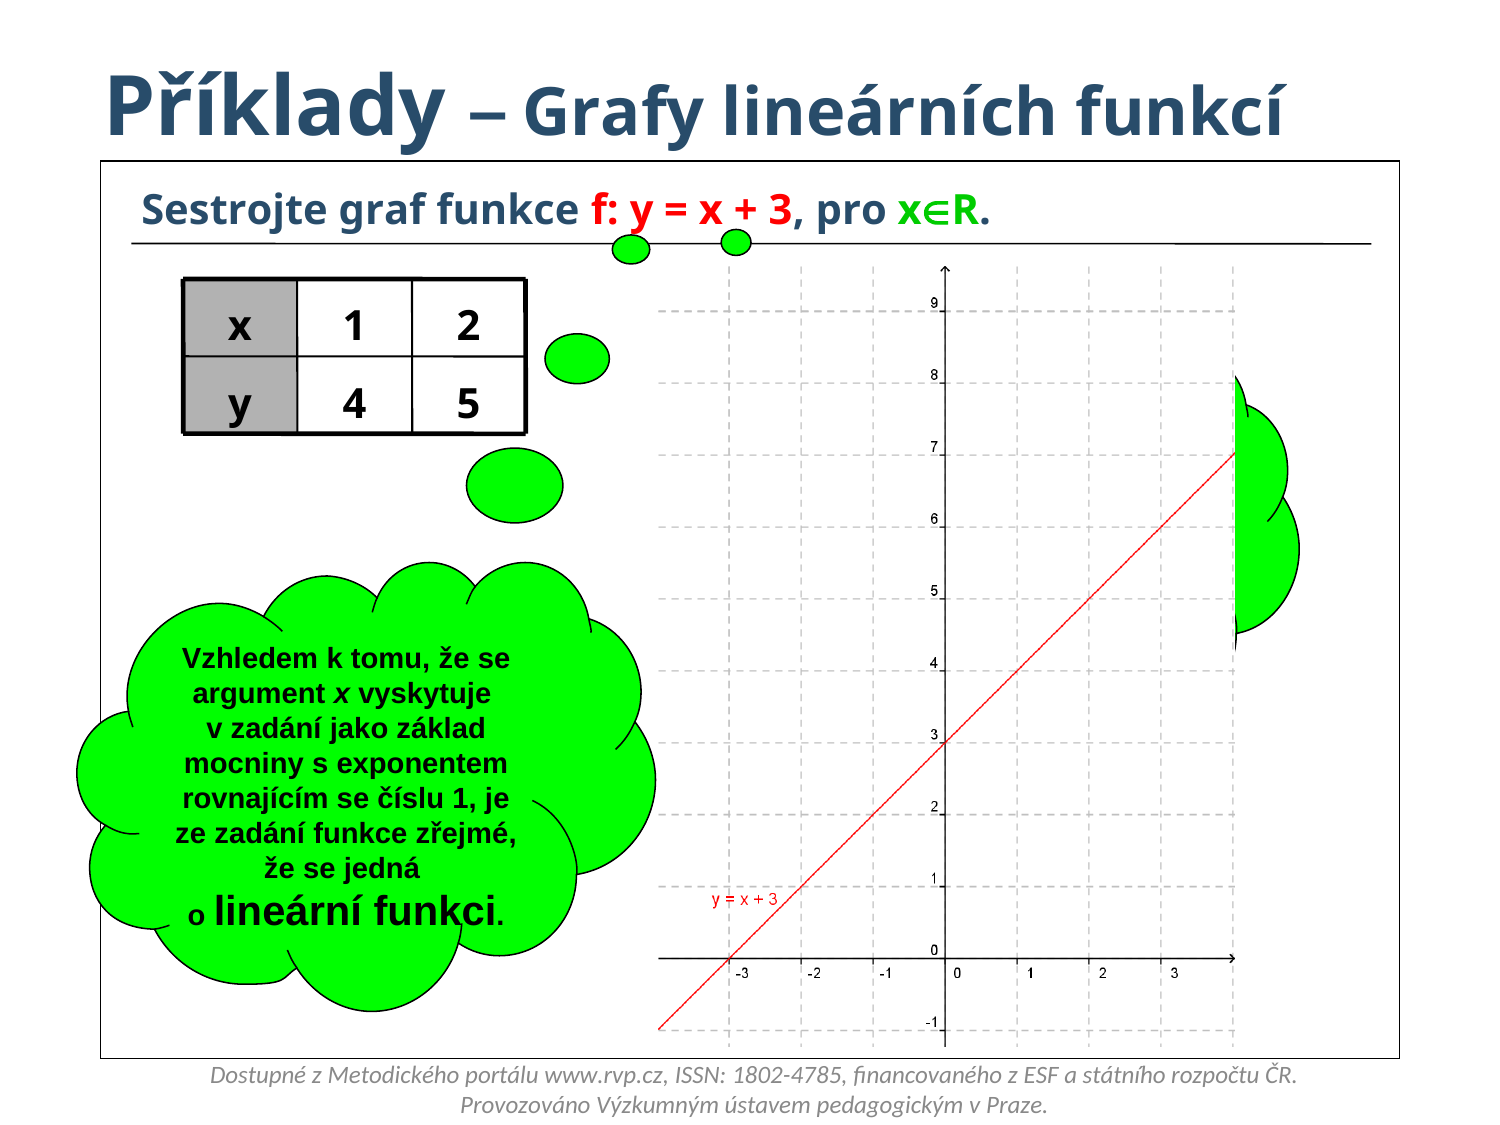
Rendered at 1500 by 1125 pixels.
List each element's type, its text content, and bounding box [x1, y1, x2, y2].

text_box 2 [414, 282, 523, 355]
text_box 4 [299, 358, 411, 431]
text_box Sestrojte graf funkce f: y = x + 3, pro xR. [126, 160, 1367, 256]
text_box Sestrojte graf funkce f: y = x + 3, pro xR. [649, 245, 732, 256]
text_box 1 [299, 282, 411, 355]
text_box x [186, 282, 296, 355]
text_box Sestrojte graf funkce f: y = x + 3, pro xR. [740, 245, 1367, 256]
text_box 5 [414, 358, 523, 431]
text_box Vzhledem k tomu, že se argument x vyskytuje v zadání jako základ mocniny s exponentem rovnajícím se číslu 1, je ze zadání funkce zřejmé, že se jedná o lineární funkci. [76, 562, 656, 1012]
text_box Grafem lineární funkce je přímka, na její konstrukci nám tedy budou stačit jen dva body. [1235, 376, 1300, 649]
text_box [100, 190, 1400, 1059]
text_box Vzhledem k tomu, že se argument x vyskytuje v zadání jako základ mocniny s exponentem rovnajícím se číslu 1, je ze zadání funkce zřejmé, že se jedná o lineární funkci. [466, 448, 563, 523]
title Příklady – Grafy lineárních funkcí [88, 39, 1414, 190]
text_box y [186, 358, 296, 431]
picture [658, 266, 1235, 1047]
